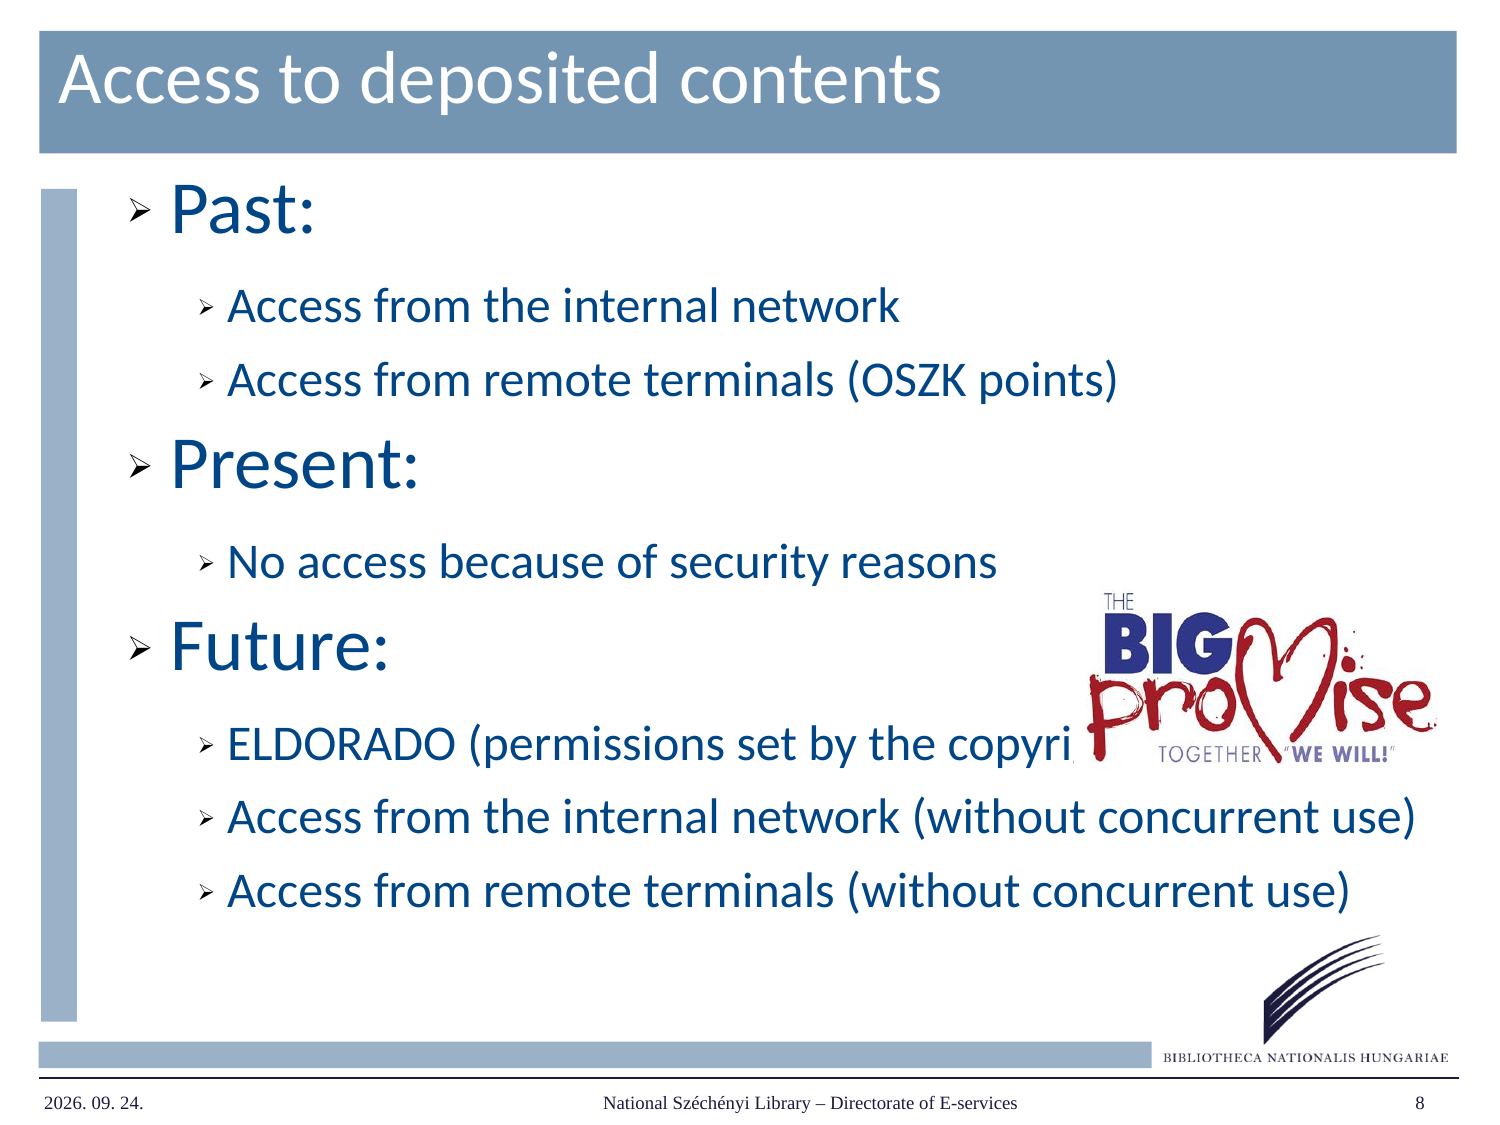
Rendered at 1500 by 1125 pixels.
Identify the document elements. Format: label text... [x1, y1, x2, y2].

list Past: Access from the internal network Access from remote terminals (OSZK points) Present: No access because of security reasons Future: ELDORADO (permissions set by the copyright owner) Access from the internal network (without concurrent use) Access from remote terminals (without concurrent use) [109, 177, 1430, 1004]
picture [1163, 935, 1448, 1062]
title Access to deposited contents [59, 23, 1497, 147]
picture [1074, 581, 1453, 783]
